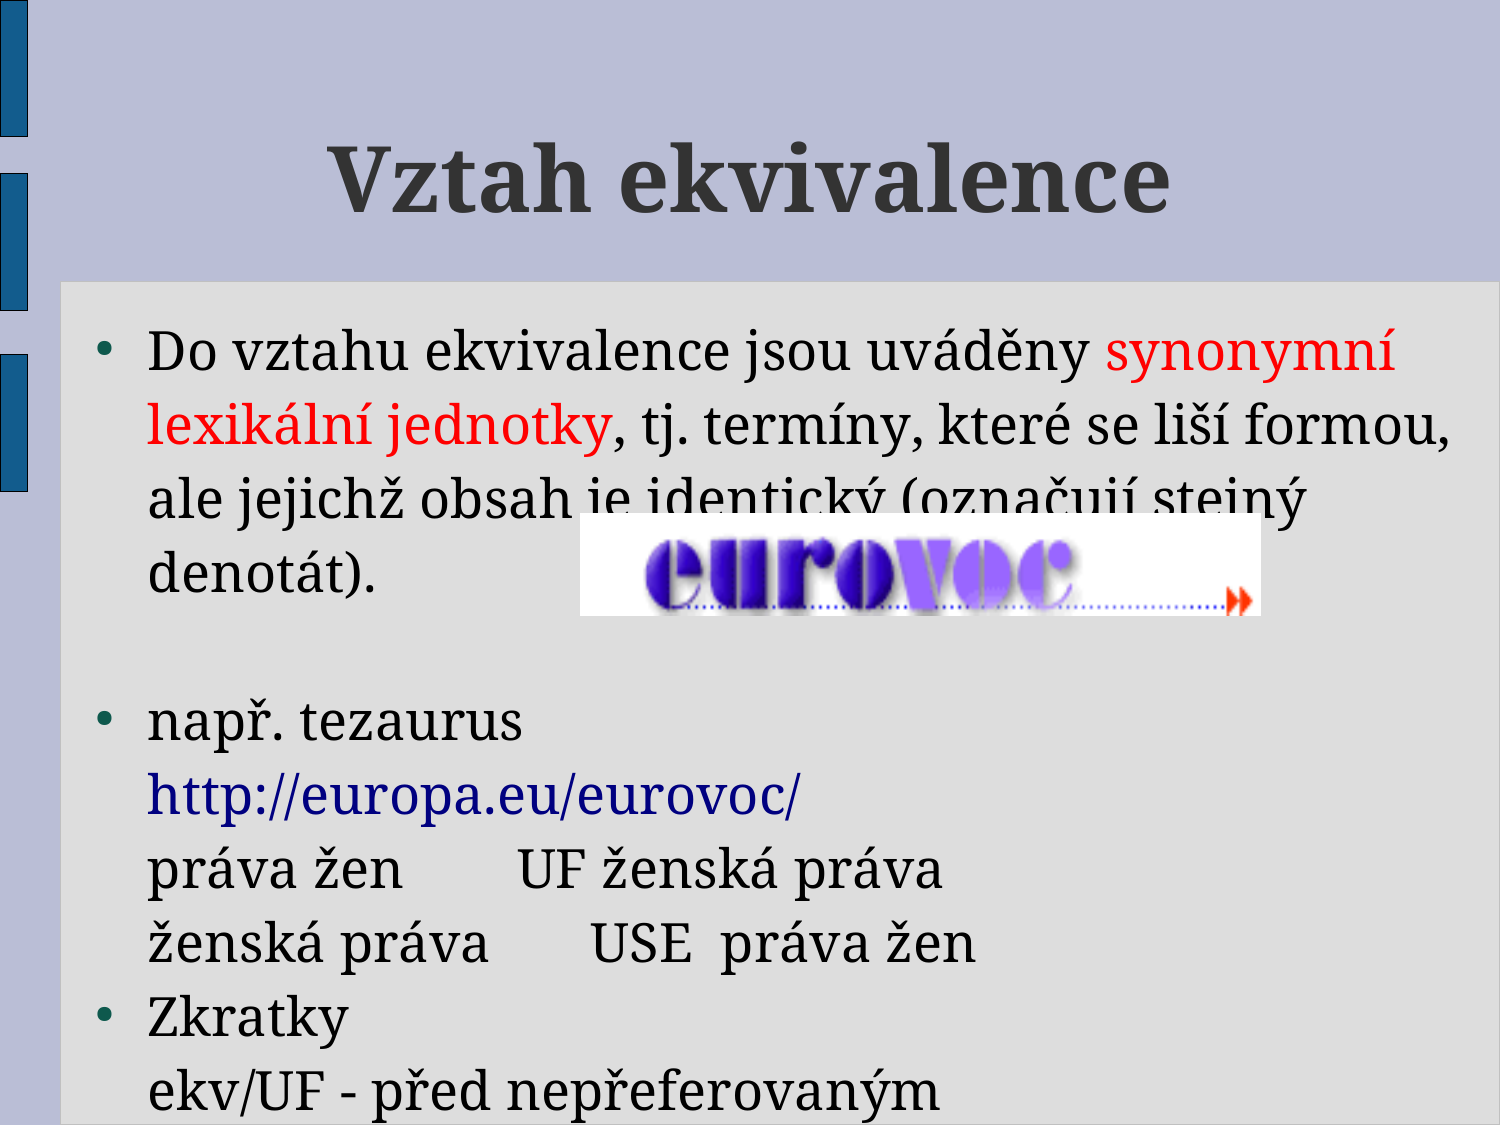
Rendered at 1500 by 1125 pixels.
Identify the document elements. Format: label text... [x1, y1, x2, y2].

list Do vztahu ekvivalence jsou uváděny synonymní lexikální jednotky, tj. termíny, které se liší formou, ale jejichž obsah je identický (označují stejný denotát). např. tezaurus http://europa.eu/eurovoc/ práva žen UF ženská práva ženská práva USE práva žen Zkratky ekv/UF - před nepřeferovaným termínem/nedeskriptorem viz/USE - před přeferovaným termínem/deskriptorem [77, 312, 1459, 1125]
title Vztah ekvivalence [110, 90, 1392, 264]
picture [580, 513, 1261, 616]
